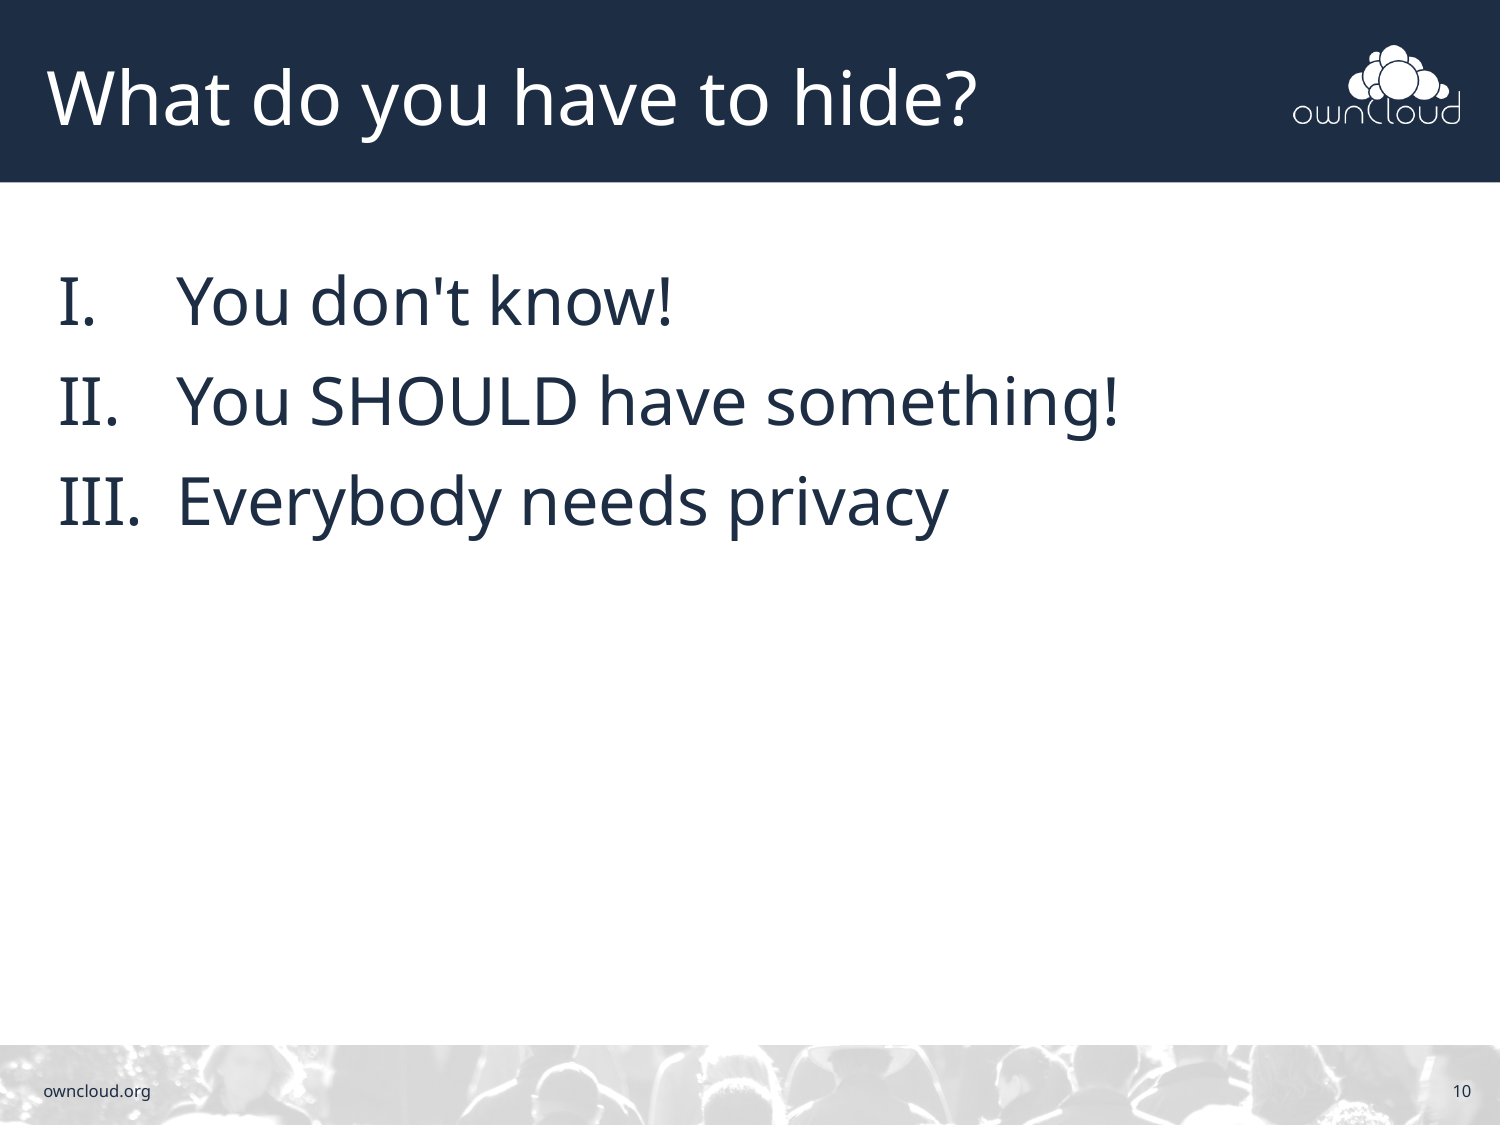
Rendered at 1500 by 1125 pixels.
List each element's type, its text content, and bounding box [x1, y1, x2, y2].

title What do you have to hide? [46, 5, 1258, 187]
picture [1293, 45, 1460, 124]
picture [0, 1045, 1500, 1125]
list You don't know! You SHOULD have something! Everybody needs privacy [46, 254, 1465, 1026]
